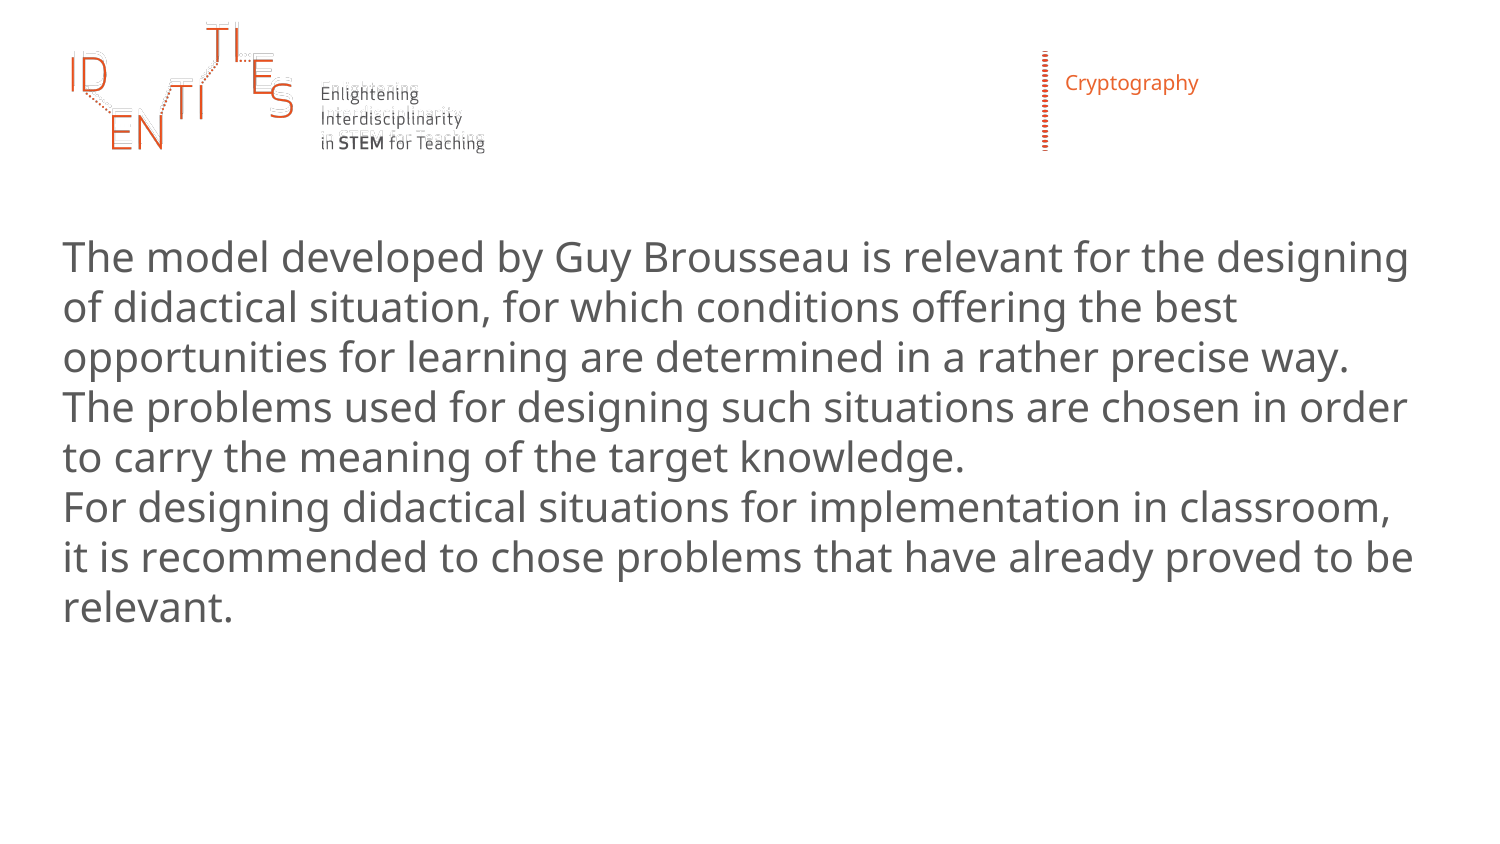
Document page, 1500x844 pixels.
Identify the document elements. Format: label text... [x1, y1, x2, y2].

text_box The model developed by Guy Brousseau is relevant for the designing of didactical situation, for which conditions offering the best opportunities for learning are determined in a rather precise way. The problems used for designing such situations are chosen in order to carry the meaning of the target knowledge. For designing didactical situations for implementation in classroom, it is recommended to chose problems that have already proved to be relevant. [47, 223, 1443, 835]
text_box Cryptography [1050, 61, 1472, 168]
picture [1042, 51, 1051, 151]
picture [71, 18, 485, 157]
